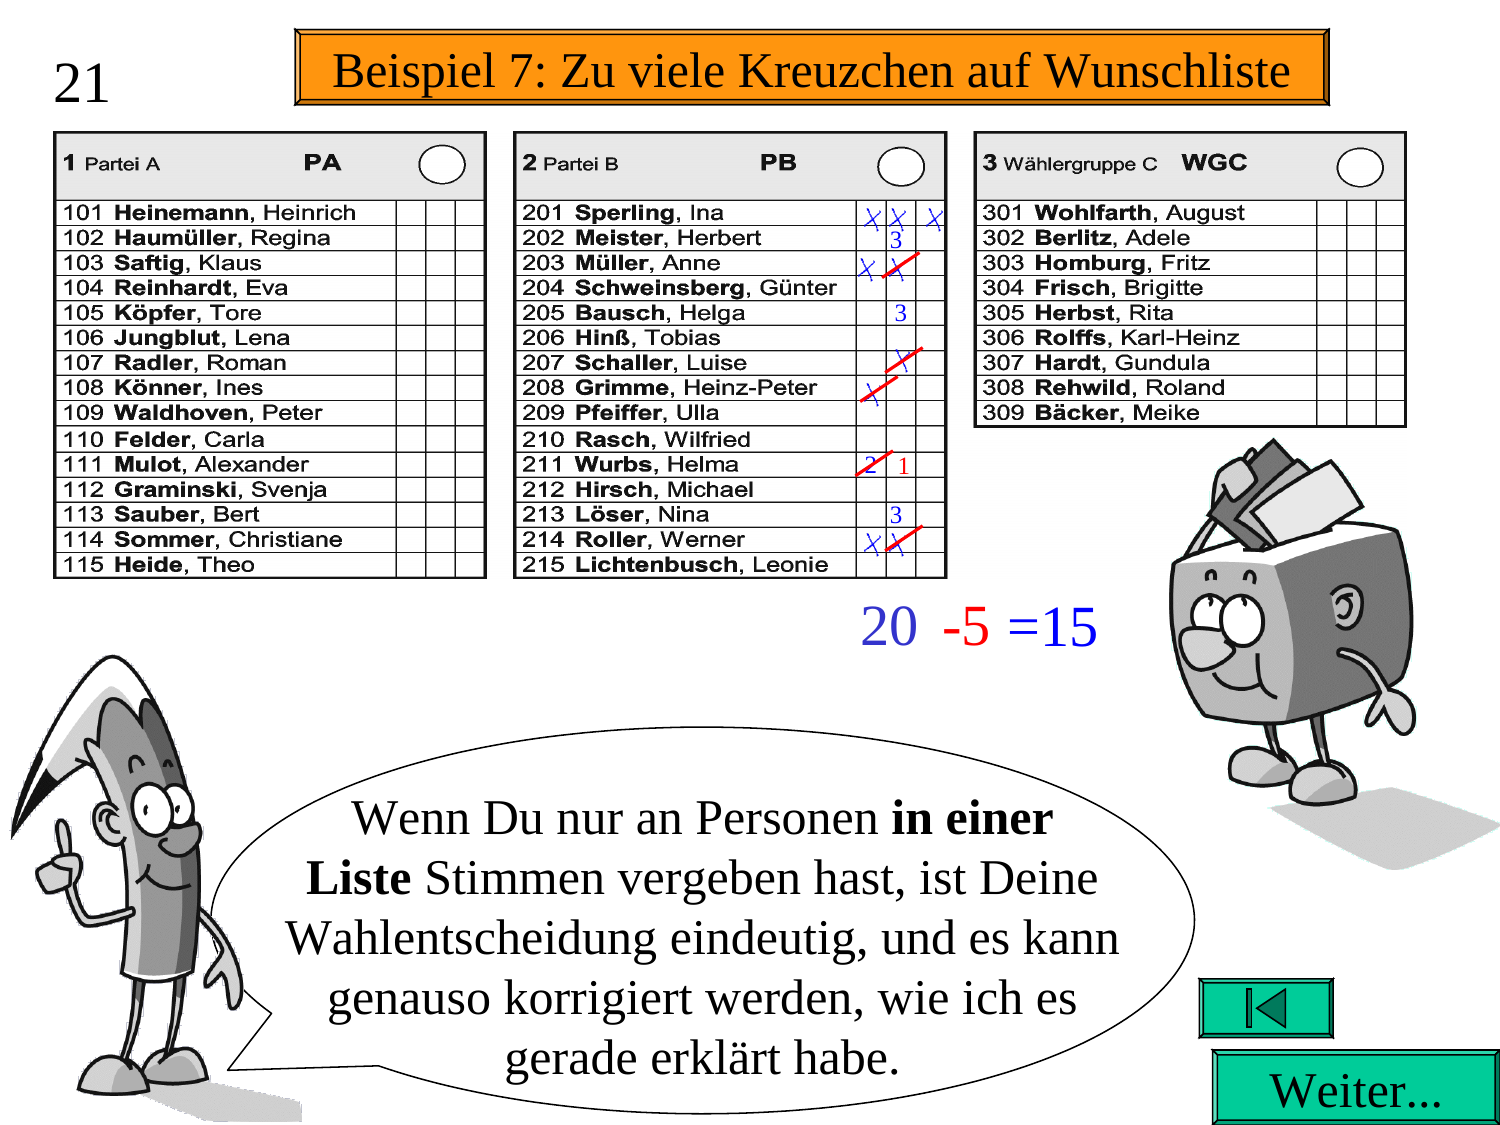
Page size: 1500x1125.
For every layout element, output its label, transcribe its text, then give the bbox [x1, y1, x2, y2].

text_box 21 [38, 36, 138, 138]
text_box 1 [882, 441, 946, 505]
text_box 20 [845, 579, 927, 663]
picture [53, 131, 1500, 870]
text_box 3 [875, 215, 938, 279]
text_box 2 [849, 440, 913, 504]
text_box Wenn Du nur an Personen in einer Liste Stimmen vergeben hast, ist Deine Wahlentscheidung eindeutig, und es kann genauso korrigiert werden, wie ich es gerade erklärt habe. [302, 727, 1195, 1114]
text_box =15 [992, 580, 1151, 663]
text_box 3 [879, 288, 943, 364]
text_box Weiter... [1218, 1055, 1495, 1120]
text_box -5 [927, 579, 1028, 674]
text_box Beispiel 7: Zu viele Kreuzchen auf Wunschliste [301, 35, 1323, 99]
text_box 3 [875, 504, 925, 529]
picture [4, 645, 302, 1122]
